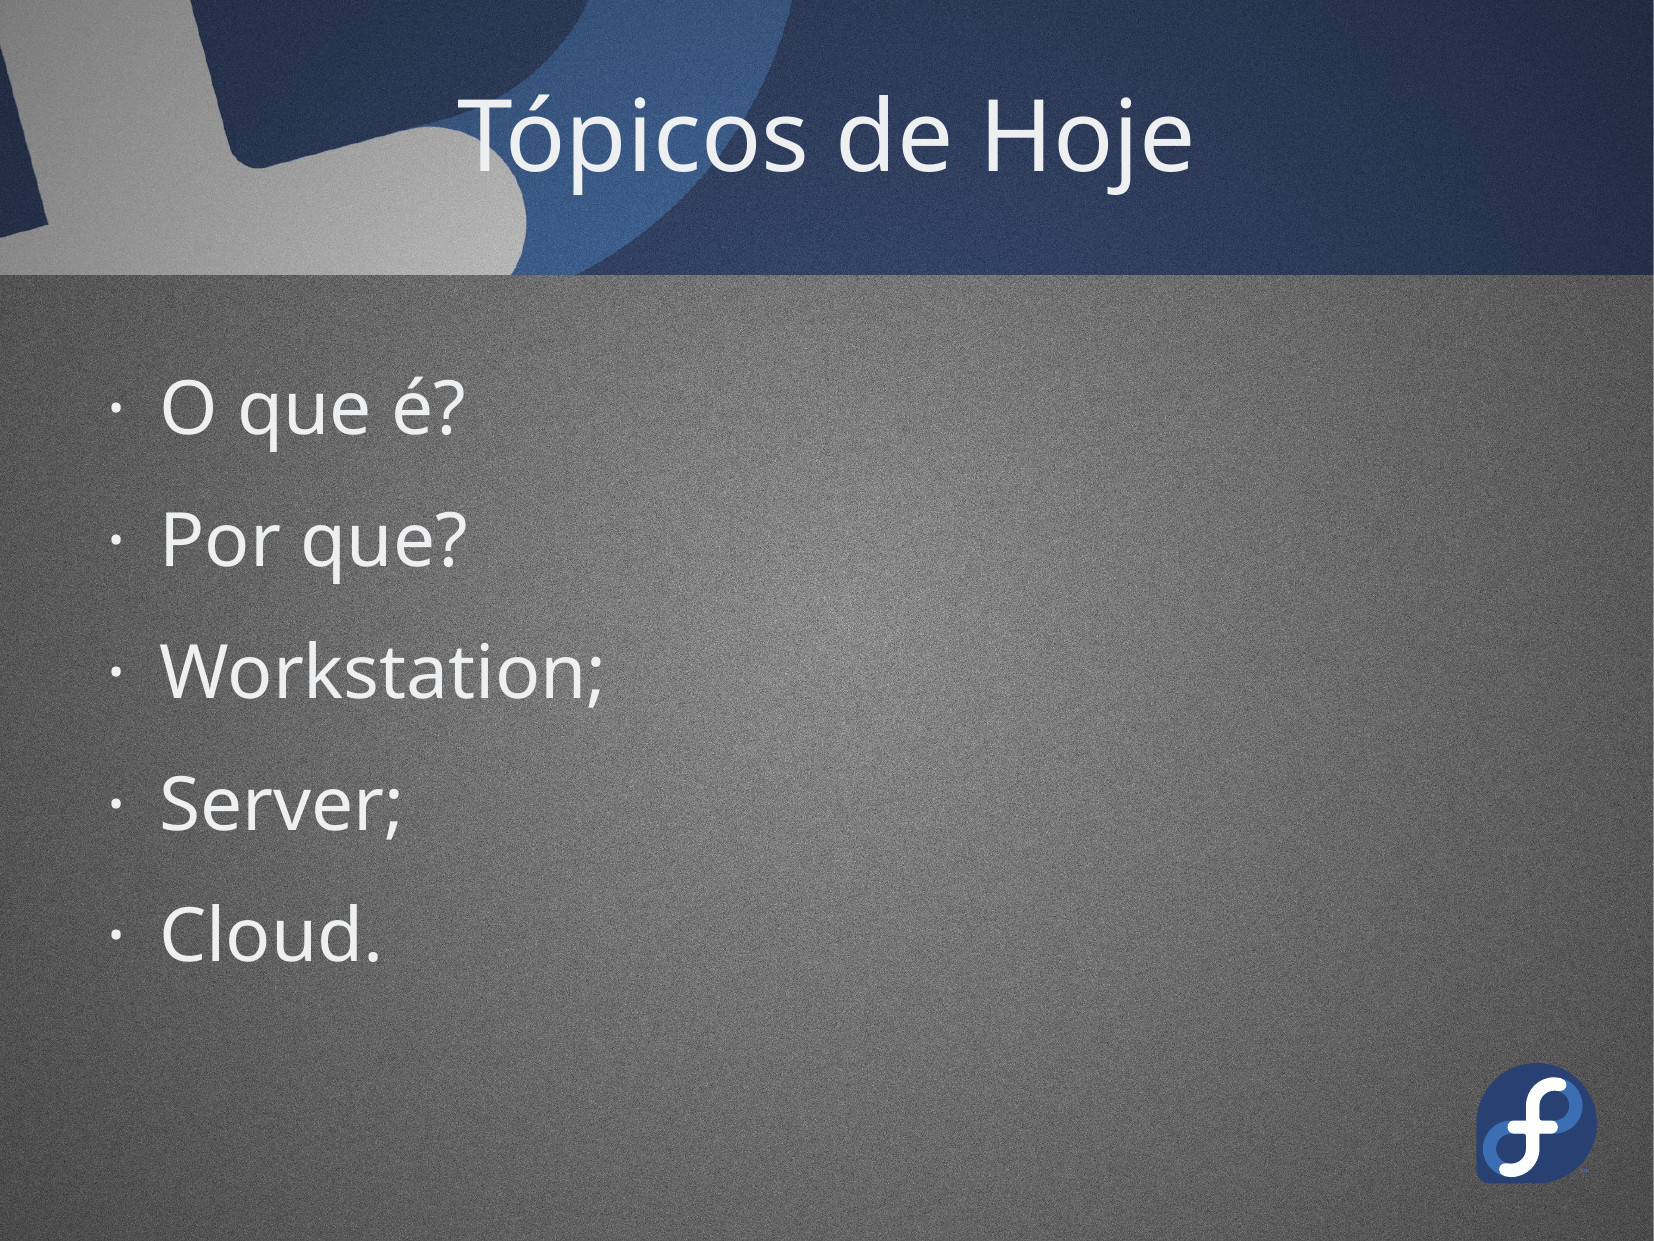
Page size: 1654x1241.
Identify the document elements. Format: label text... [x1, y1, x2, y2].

list O que é? Por que? Workstation; Server; Cloud. [88, 354, 1565, 1063]
picture [0, 0, 1654, 1241]
title Tópicos de Hoje [88, 29, 1565, 237]
